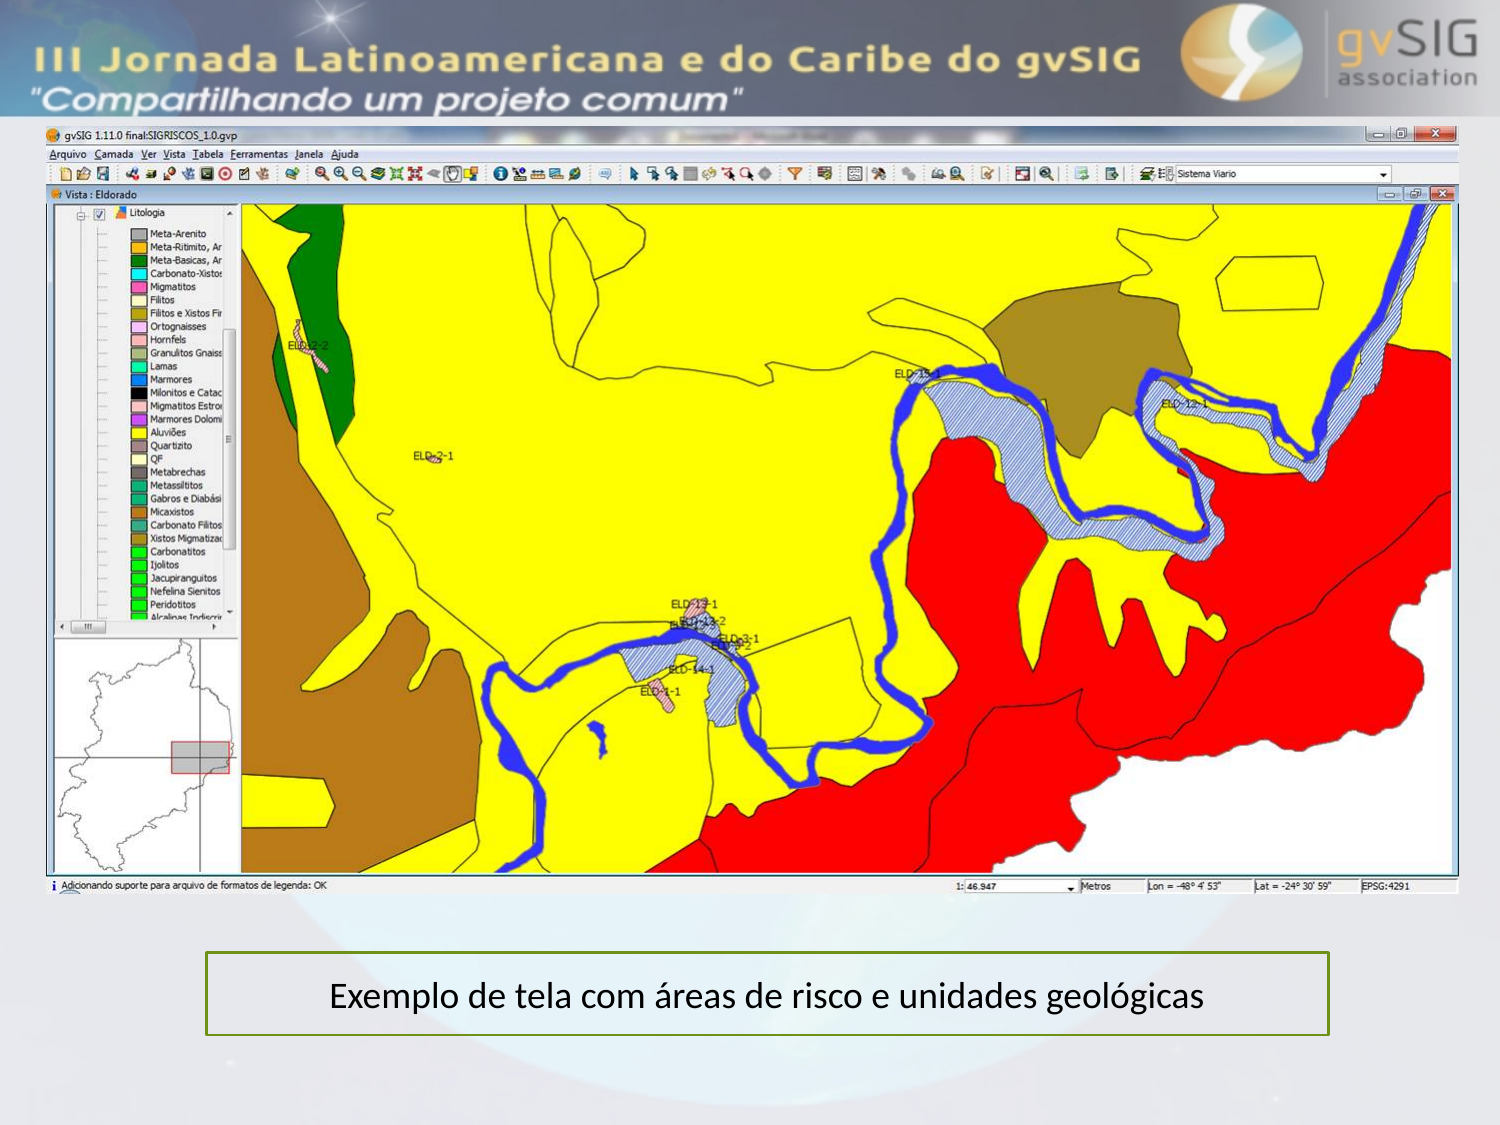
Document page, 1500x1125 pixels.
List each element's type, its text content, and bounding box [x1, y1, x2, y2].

text_box Exemplo de tela com áreas de risco e unidades geológicas [206, 952, 1329, 1035]
picture [0, 0, 1500, 1125]
